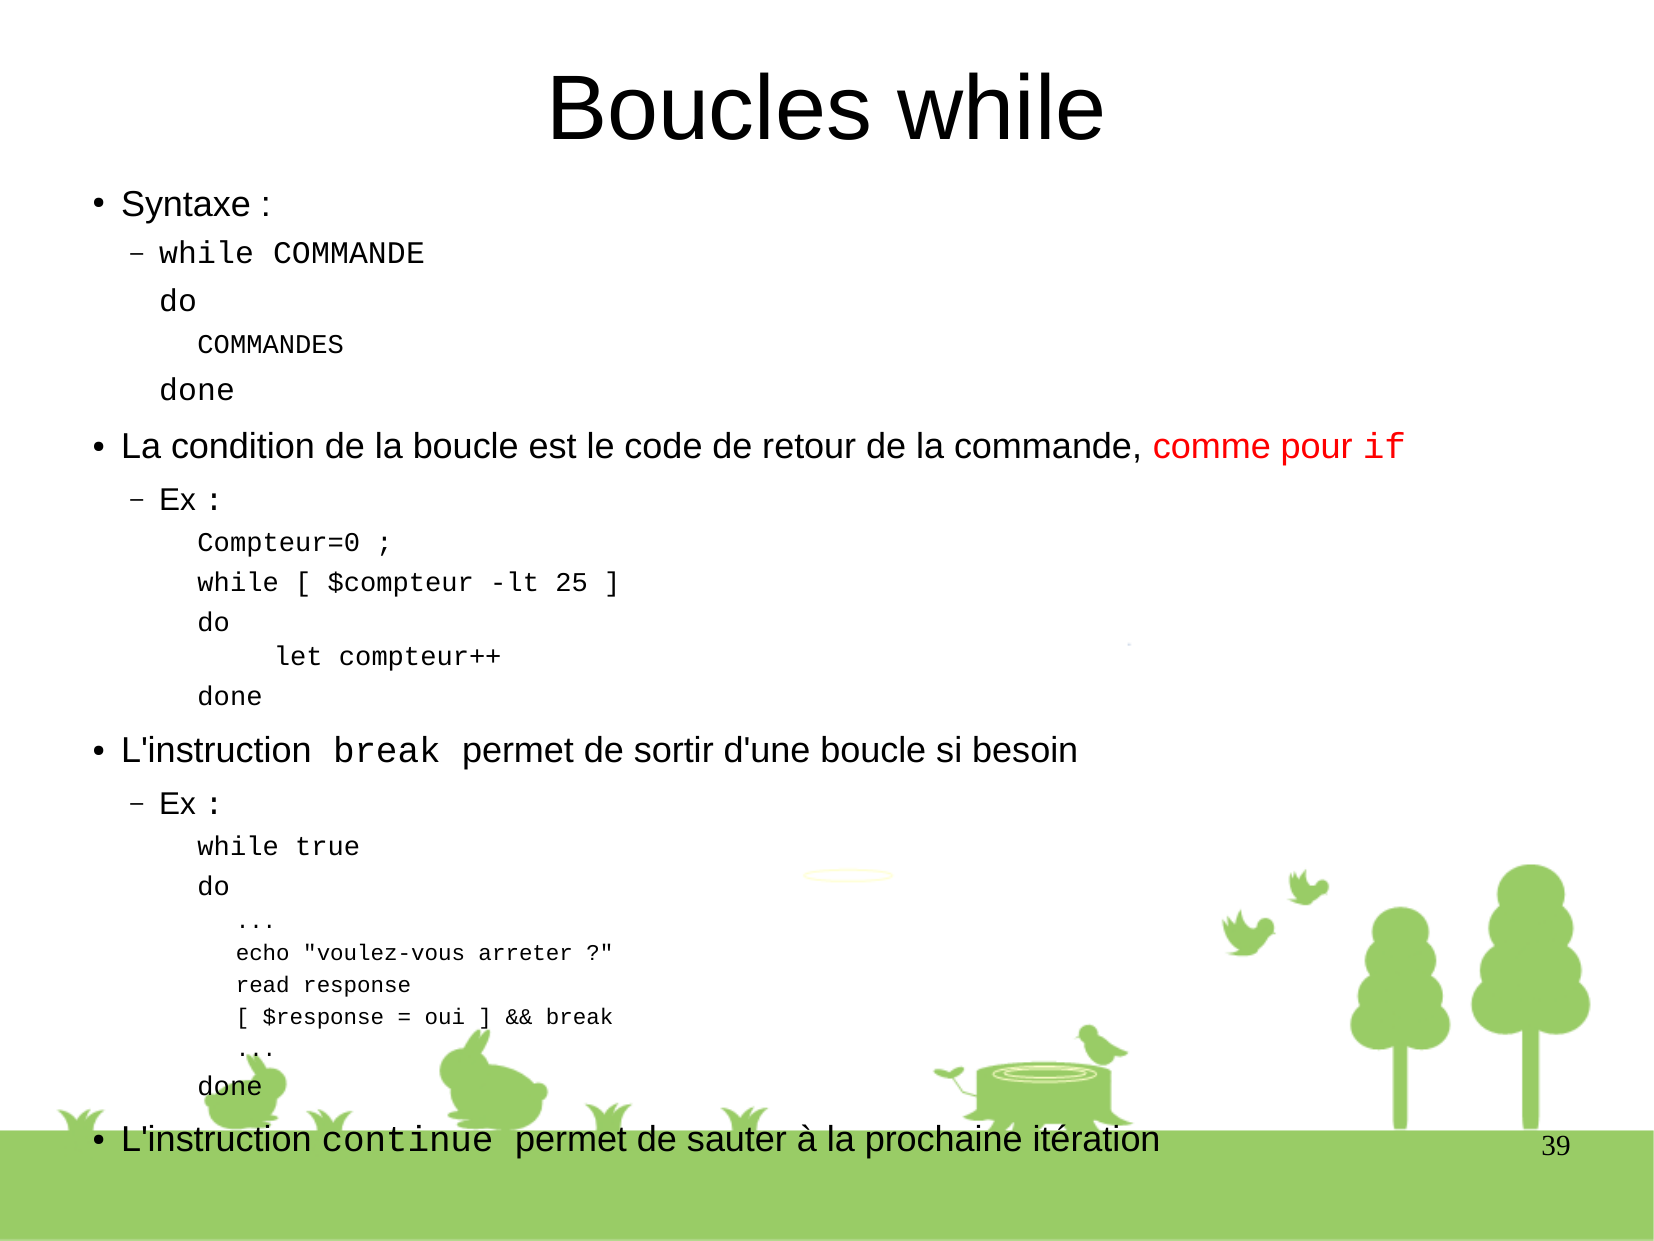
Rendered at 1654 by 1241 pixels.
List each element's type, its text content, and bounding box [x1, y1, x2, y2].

picture [0, 0, 1654, 1241]
list Syntaxe : while COMMANDE do COMMANDES done La condition de la boucle est le code de retour de la commande, comme pour if Ex : Compteur=0 ; while [ $compteur -lt 25 ] do let compteur++ done L'instruction break permet de sortir d'une boucle si besoin Ex : while true do ... echo "voulez-vous arreter ?" read response [ $response = oui ] && break ... done L'instruction continue permet de sauter à la prochaine itération [82, 183, 1538, 1170]
title Boucles while [82, 49, 1571, 166]
